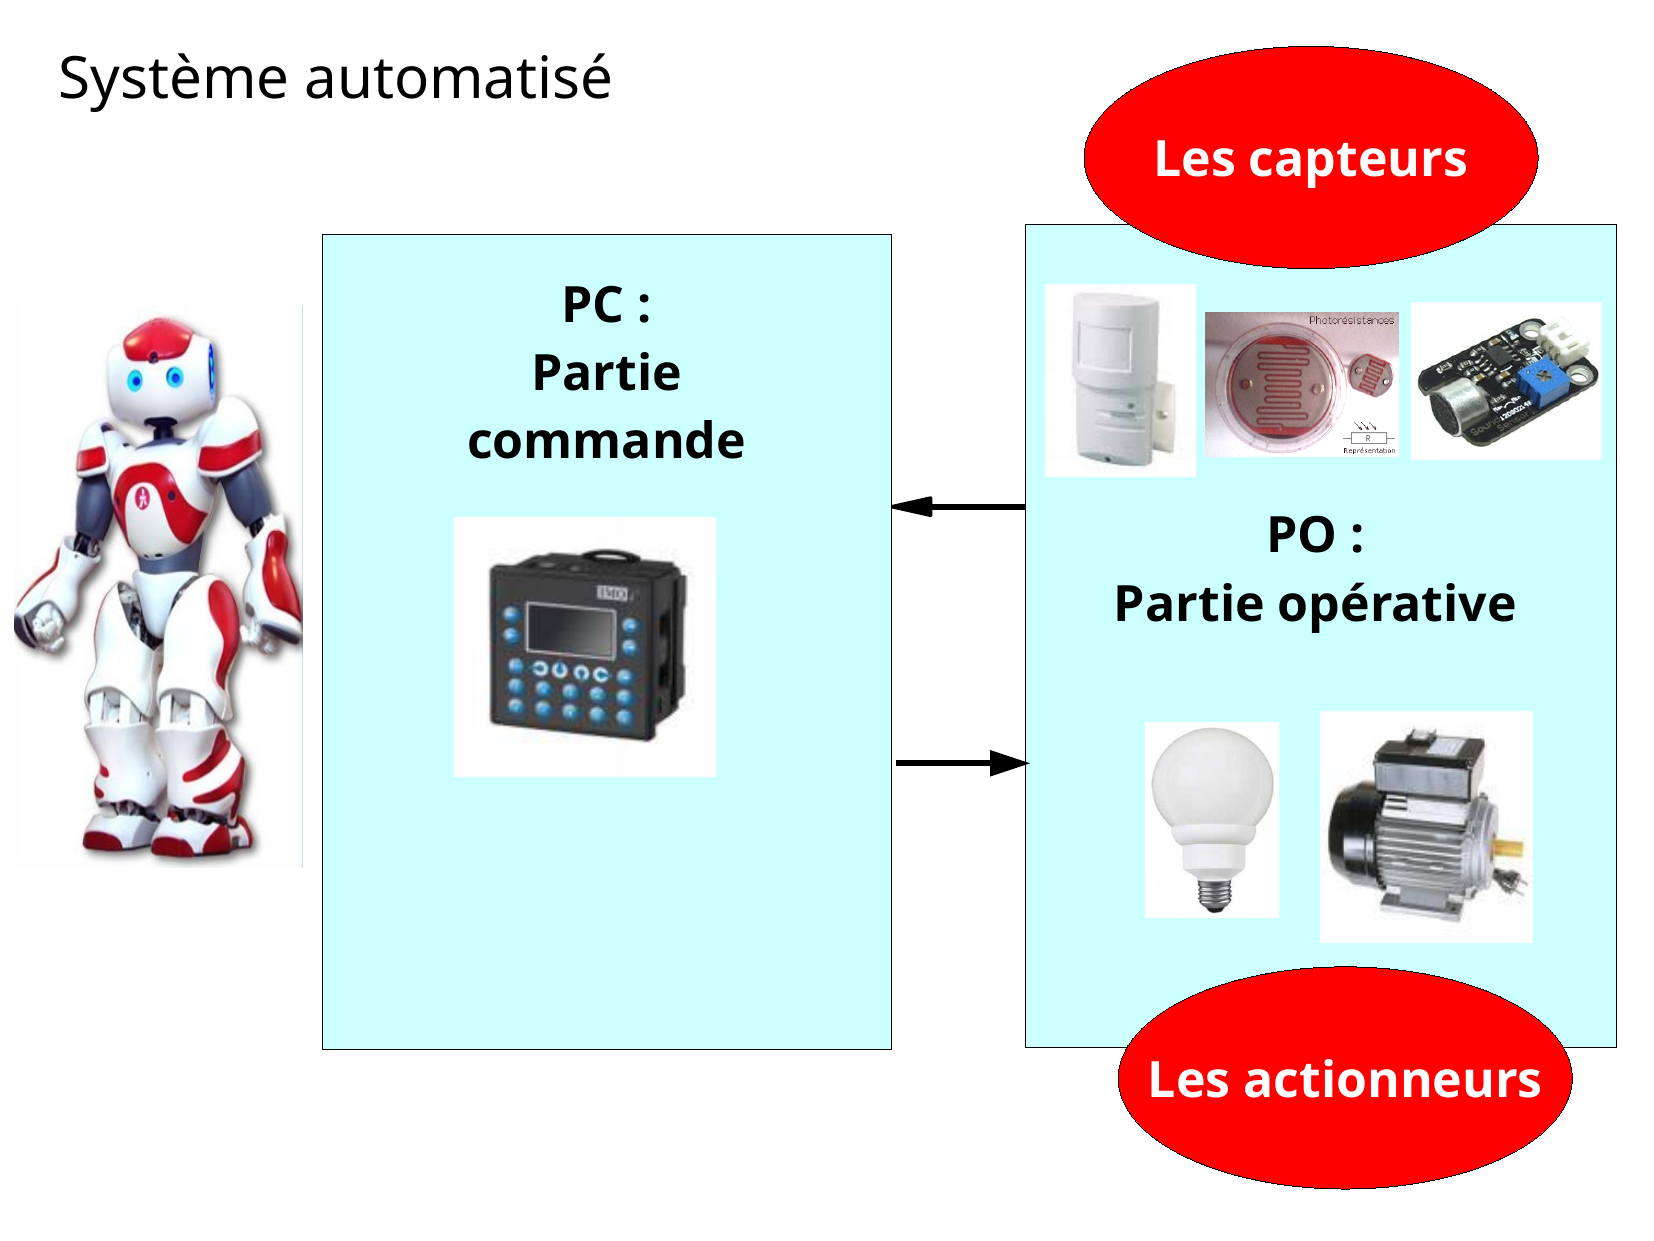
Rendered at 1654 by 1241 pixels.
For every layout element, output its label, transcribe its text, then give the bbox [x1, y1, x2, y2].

picture [1411, 302, 1602, 460]
picture [1045, 284, 1196, 477]
text_box [322, 234, 892, 1050]
picture [454, 517, 716, 777]
text_box PO : Partie opérative [1029, 491, 1602, 665]
picture [14, 305, 303, 868]
text_box Les capteurs [1084, 46, 1539, 269]
text_box PC : Partie commande [383, 261, 831, 402]
text_box Les actionneurs [1118, 966, 1573, 1190]
picture [1205, 312, 1399, 457]
picture [1145, 722, 1280, 918]
picture [1320, 711, 1533, 943]
text_box Système automatisé [43, 29, 826, 117]
text_box [1025, 224, 1617, 1048]
